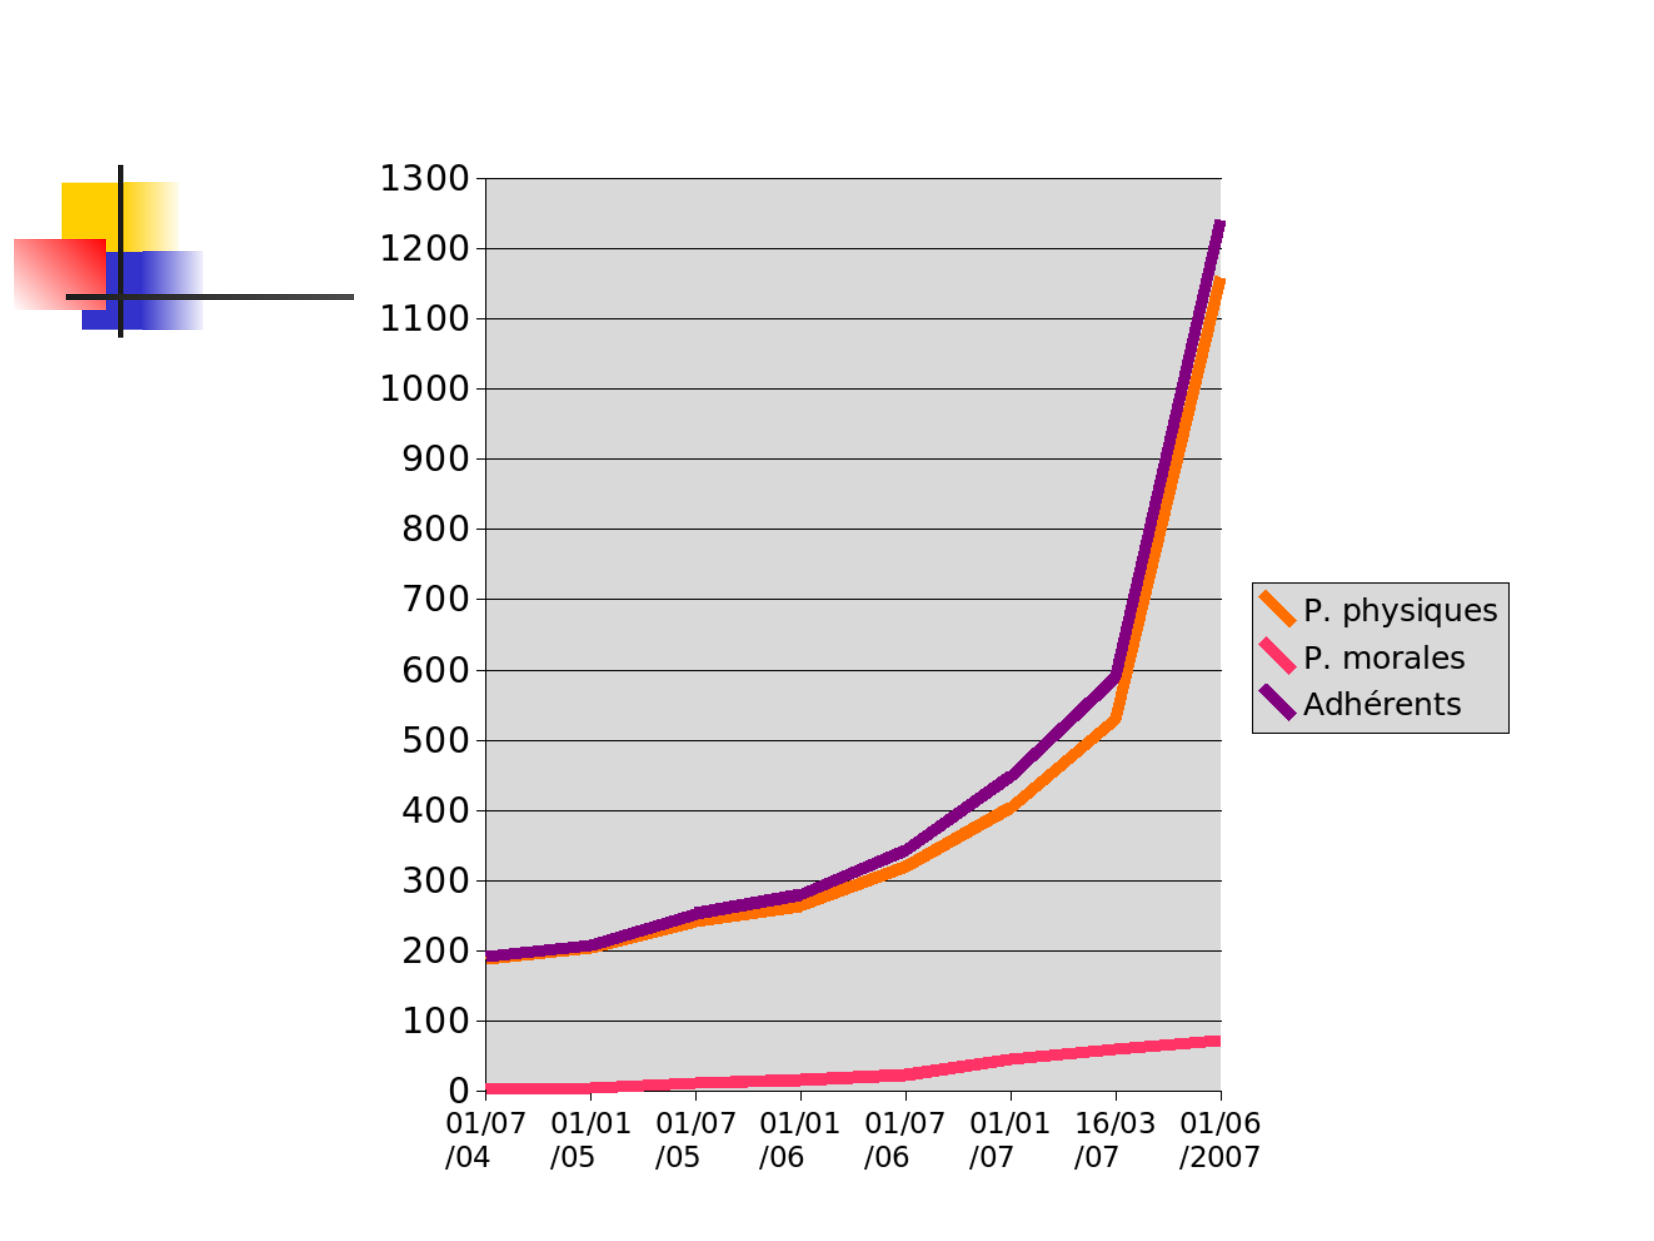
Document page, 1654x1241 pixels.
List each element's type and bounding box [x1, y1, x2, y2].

picture [354, 103, 1536, 1241]
